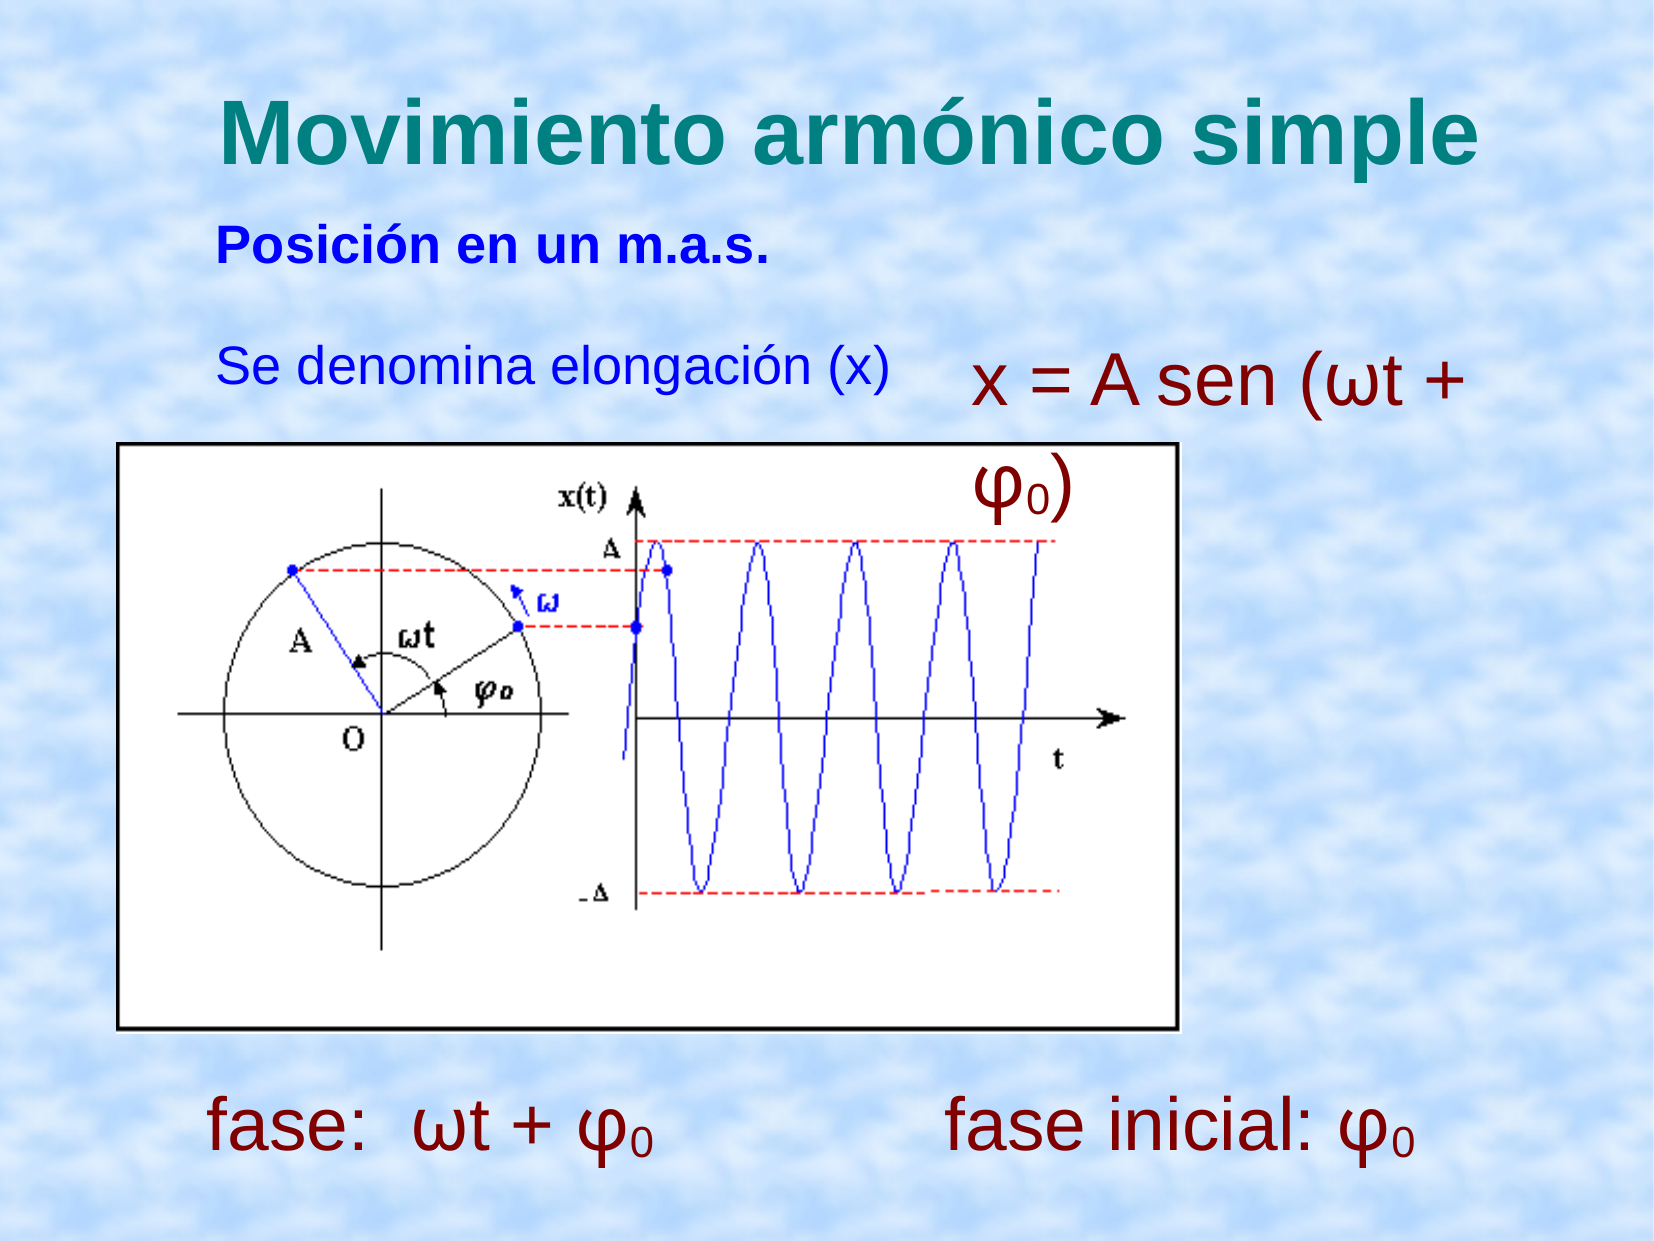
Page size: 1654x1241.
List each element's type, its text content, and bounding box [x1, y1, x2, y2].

text_box fase: ωt + φ0 [108, 1062, 847, 1200]
text_box x = A sen (ωt + φ0) [885, 317, 1606, 554]
text_box Posición en un m.a.s. Se denomina elongación (x) [59, 206, 1565, 466]
title Movimiento armónico simple [106, 29, 1595, 237]
picture [0, 0, 1654, 1241]
text_box fase inicial: φ0 [847, 1062, 1625, 1200]
